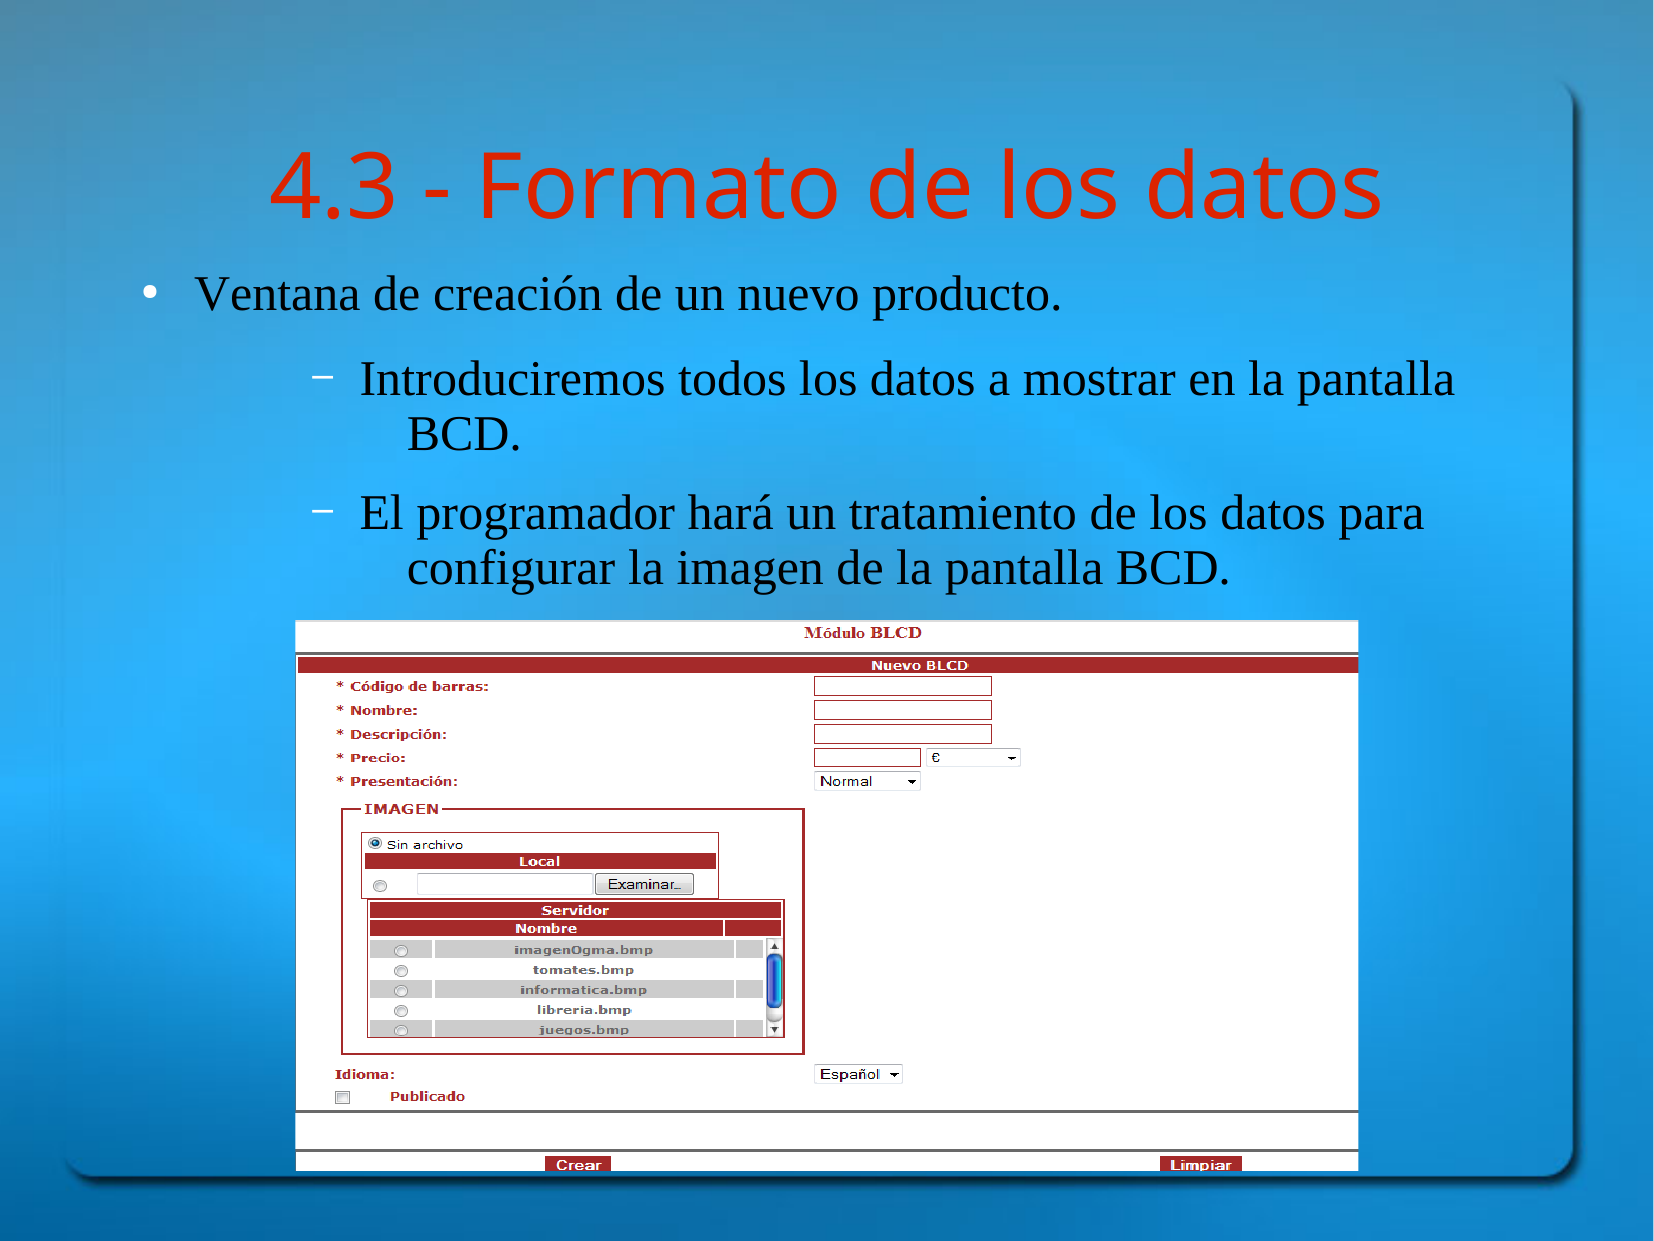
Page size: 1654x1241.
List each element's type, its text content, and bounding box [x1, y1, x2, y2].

list Ventana de creación de un nuevo producto. Introduciremos todos los datos a mostrar en la pantalla BCD. El programador hará un tratamiento de los datos para configurar la imagen de la pantalla BCD. [123, 265, 1536, 978]
picture [0, 0, 1654, 1241]
title 4.3 - Formato de los datos [121, 119, 1534, 248]
